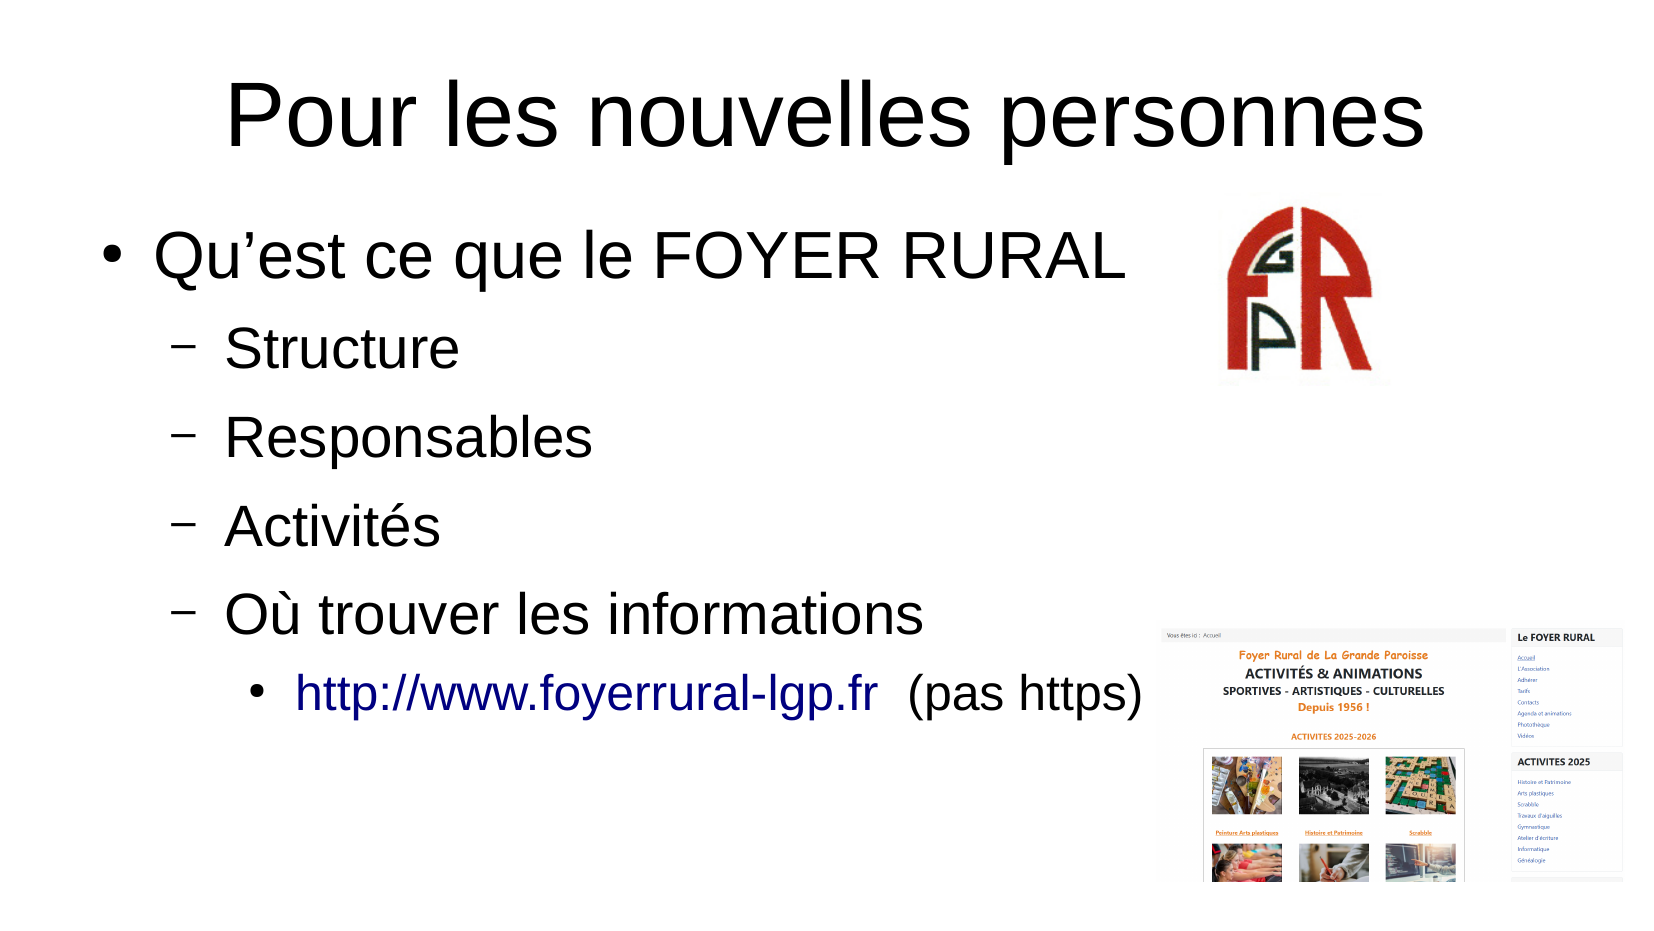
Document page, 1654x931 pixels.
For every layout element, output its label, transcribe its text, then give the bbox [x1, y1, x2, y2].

picture [1210, 192, 1394, 387]
title Pour les nouvelles personnes [82, 37, 1571, 193]
list Qu’est ce que le FOYER RURAL Structure Responsables Activités Où trouver les informations http://www.foyerrural-lgp.fr (pas https) [82, 217, 1571, 758]
picture [1156, 620, 1625, 882]
